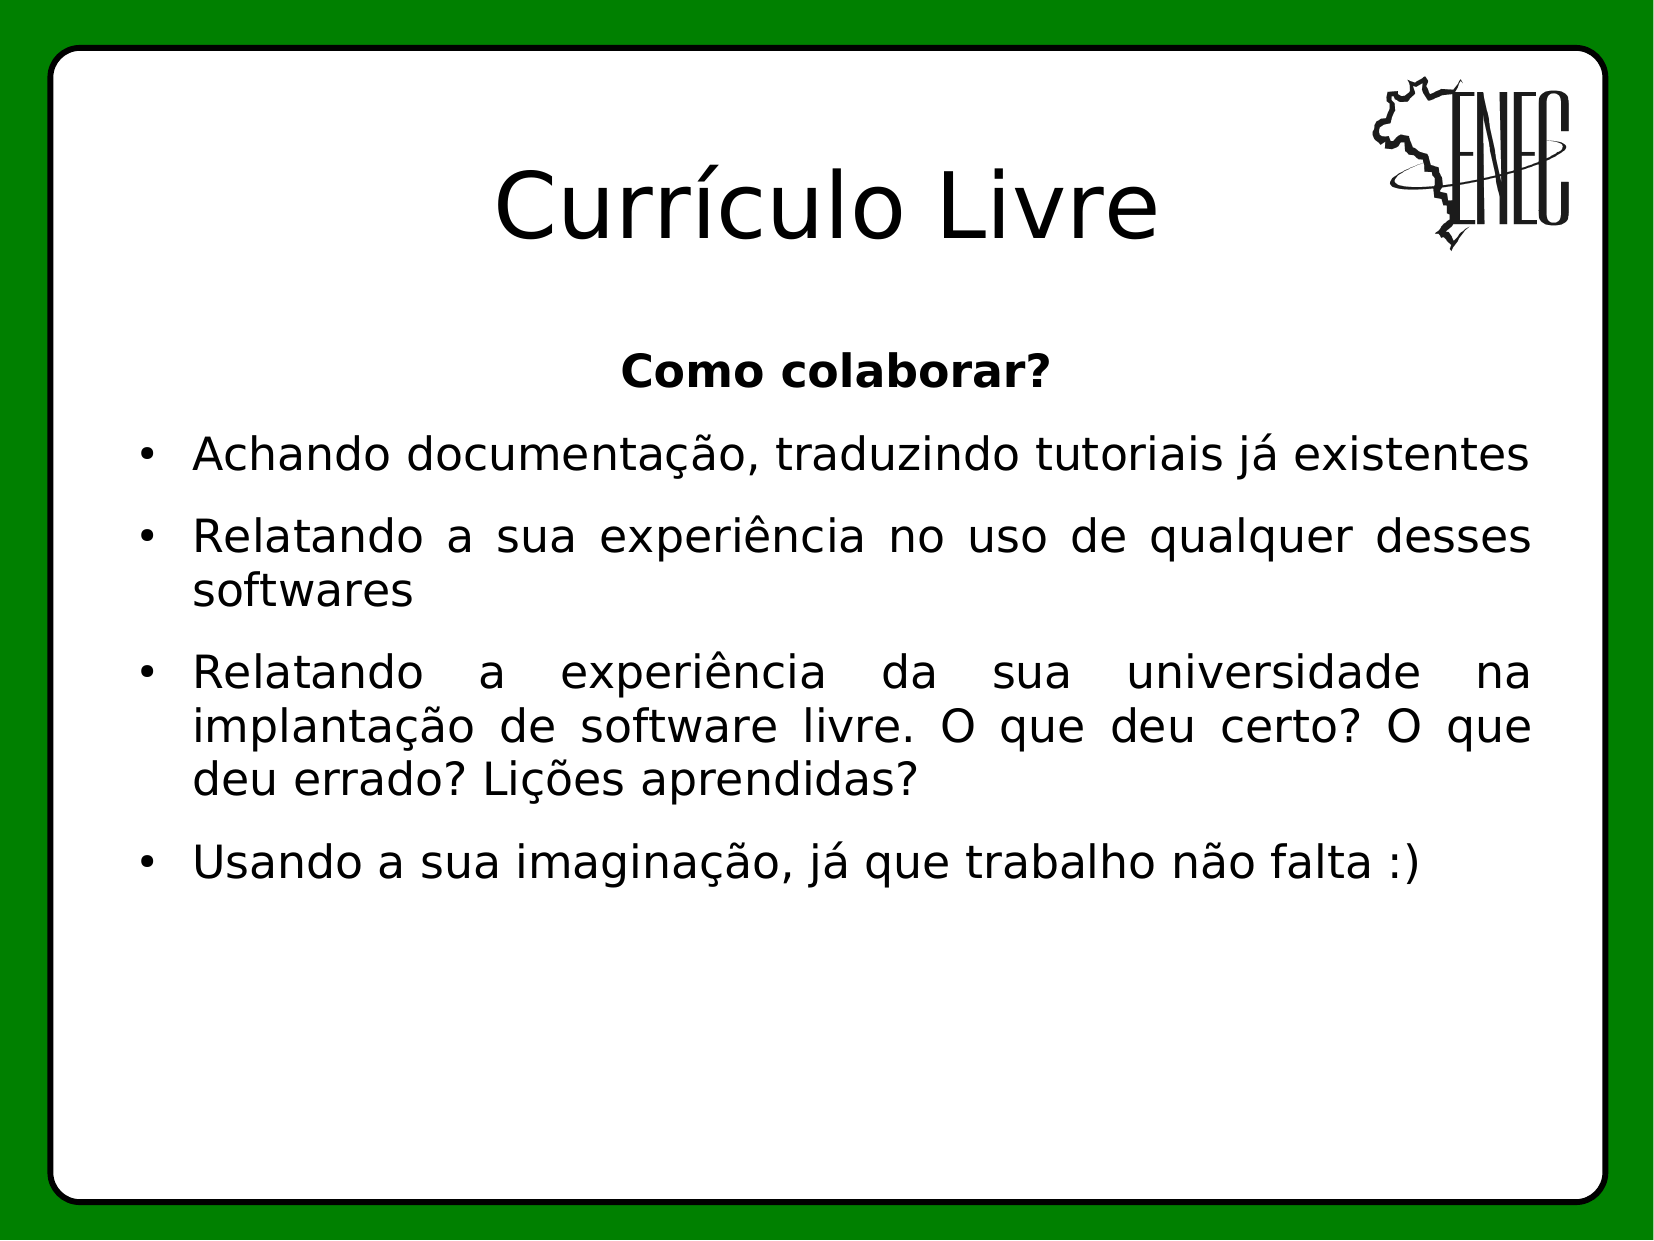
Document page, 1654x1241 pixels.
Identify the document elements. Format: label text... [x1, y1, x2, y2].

picture [1367, 71, 1575, 273]
list Como colaborar? Achando documentação, traduzindo tutoriais já existentes Relatando a sua experiência no uso de qualquer desses softwares Relatando a experiência da sua universidade na implantação de software livre. O que deu certo? O que deu errado? Lições aprendidas? Usando a sua imaginação, já que trabalho não falta :) [121, 344, 1534, 1127]
title Currículo Livre [121, 102, 1534, 311]
